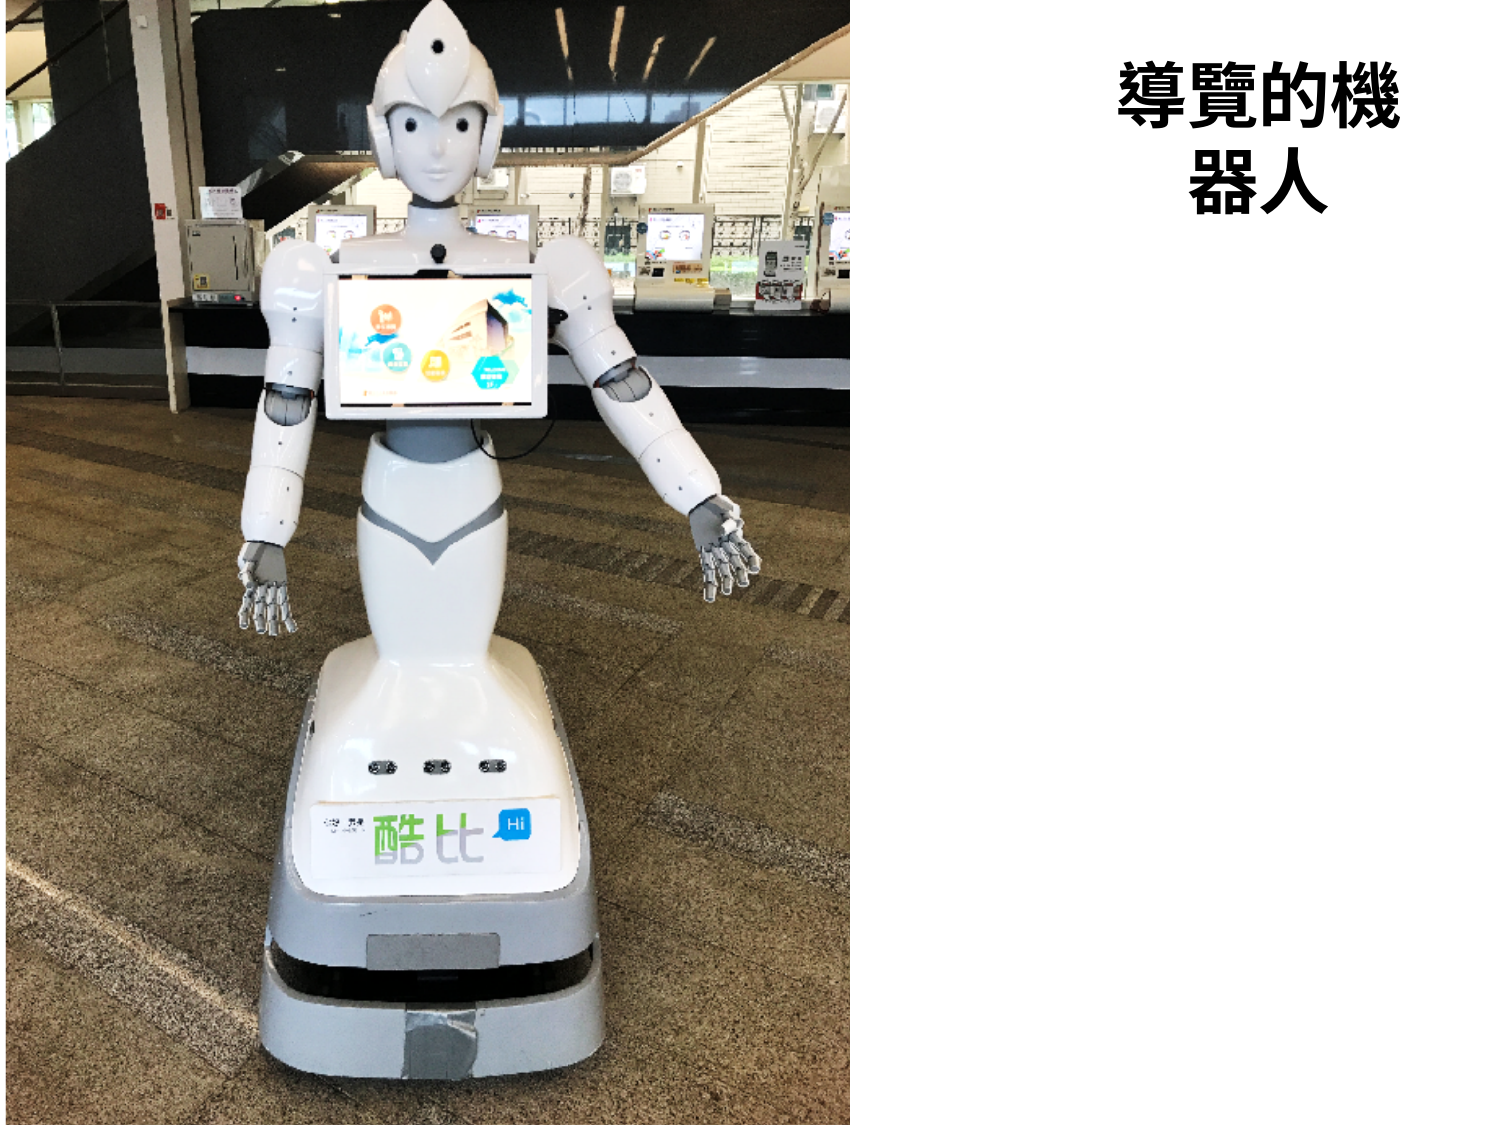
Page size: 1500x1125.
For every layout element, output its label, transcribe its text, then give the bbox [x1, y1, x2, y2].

picture [5, 0, 850, 1125]
title 導覽的機器人 [1092, 42, 1426, 231]
